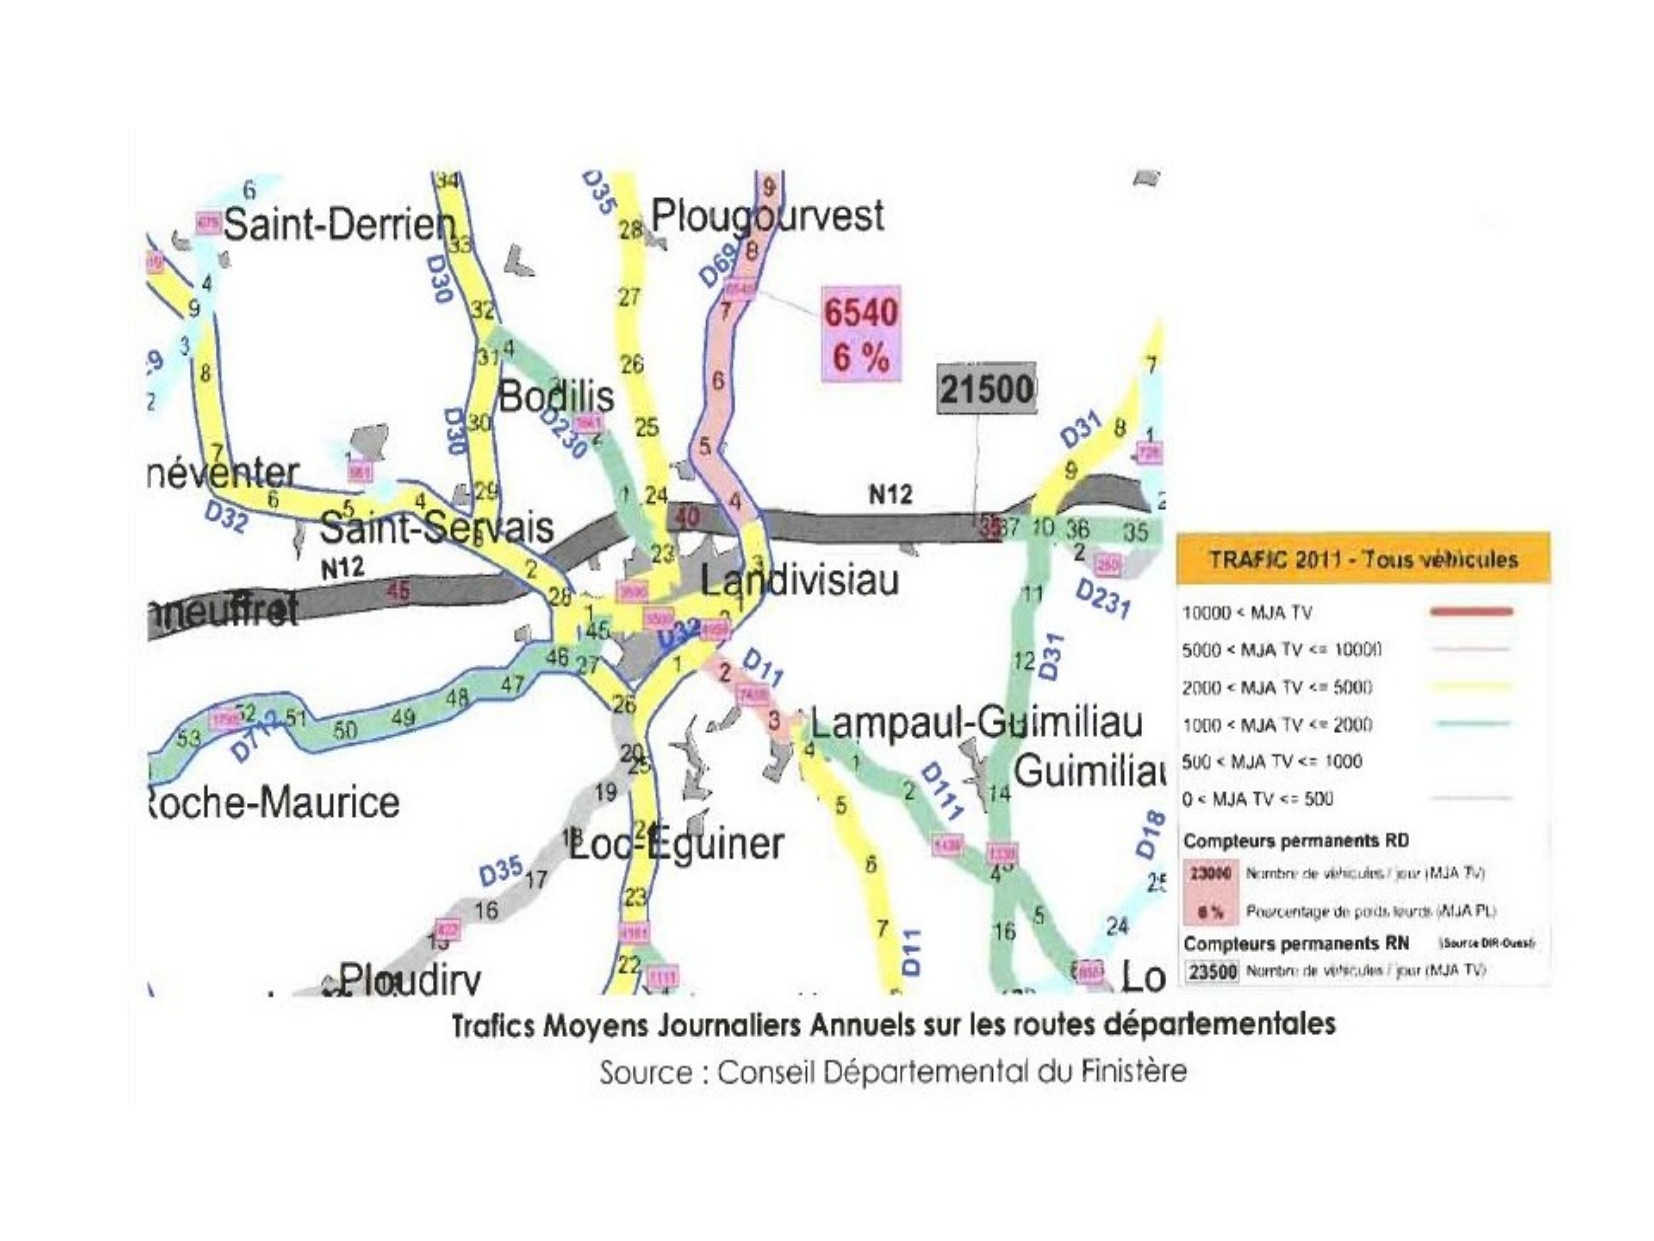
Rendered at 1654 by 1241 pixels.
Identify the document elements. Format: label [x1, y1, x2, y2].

picture [127, 129, 1571, 1106]
